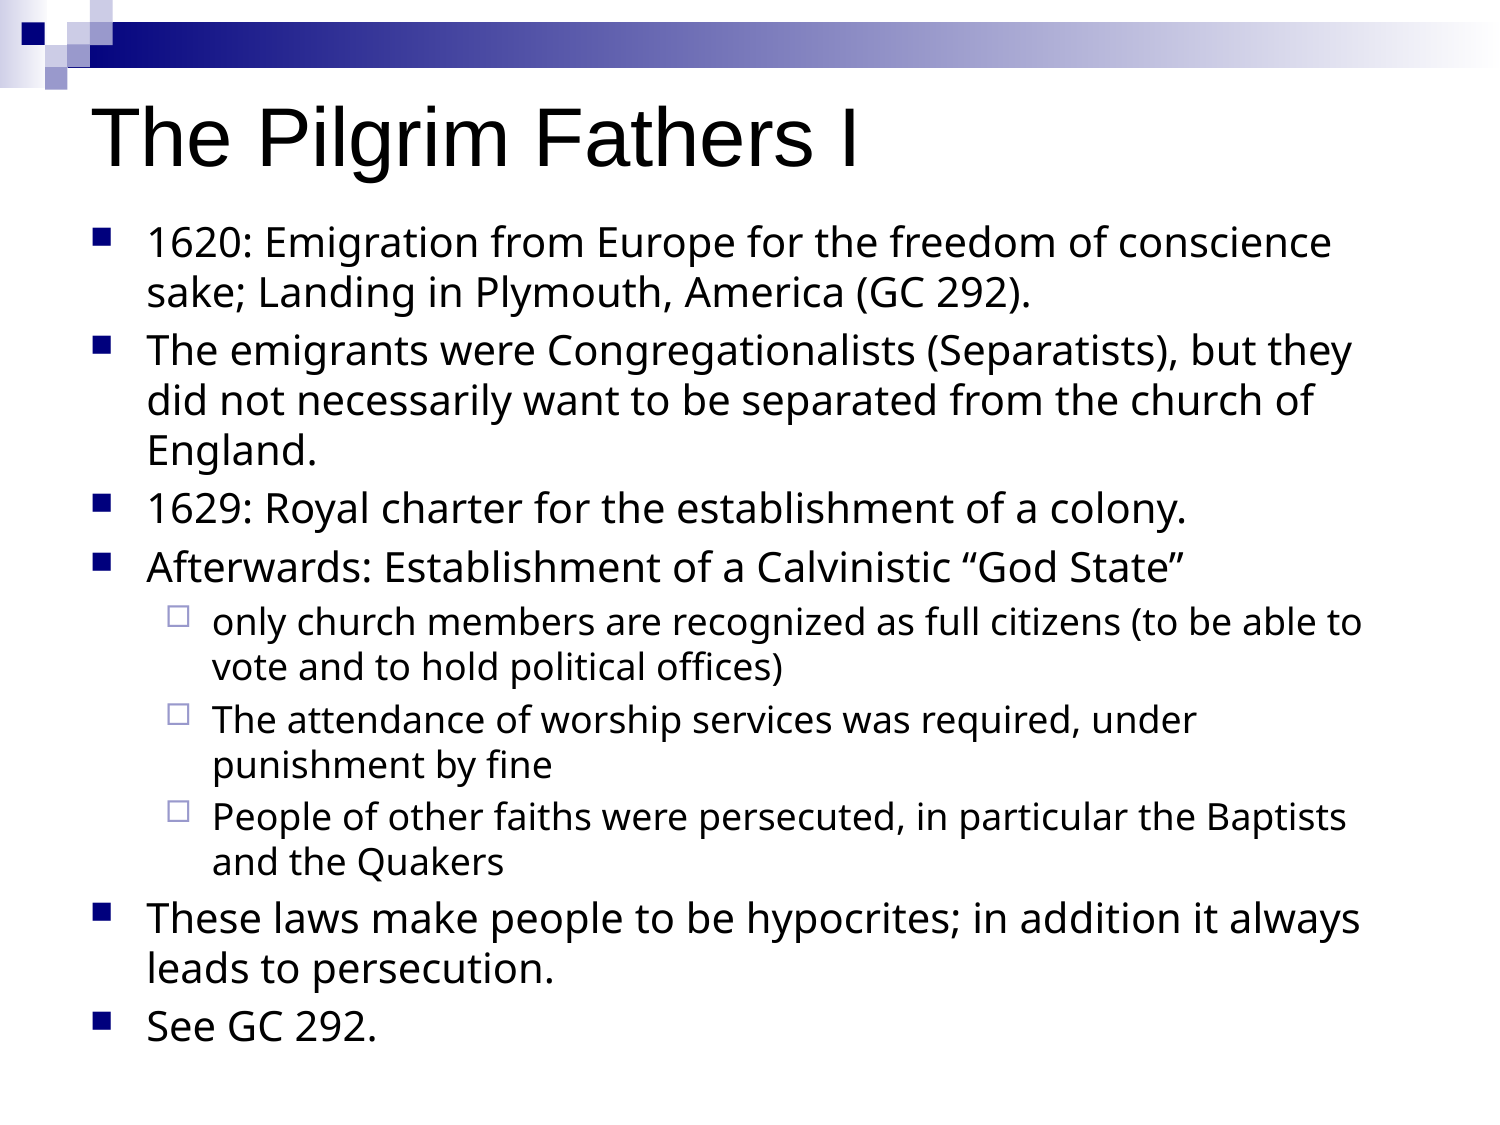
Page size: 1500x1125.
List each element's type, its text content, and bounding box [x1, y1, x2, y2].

title The Pilgrim Fathers I [75, 66, 1425, 200]
list 1620: Emigration from Europe for the freedom of conscience sake; Landing in Plymouth, America (GC 292). The emigrants were Congregationalists (Separatists), but they did not necessarily want to be separated from the church of England. 1629: Royal charter for the establishment of a colony. Afterwards: Establishment of a Calvinistic “God State” only church members are recognized as full citizens (to be able to vote and to hold political offices) The attendance of worship services was required, under punishment by fine People of other faiths were persecuted, in particular the Baptists and the Quakers These laws make people to be hypocrites; in addition it always leads to persecution. See GC 292. [75, 208, 1425, 1083]
